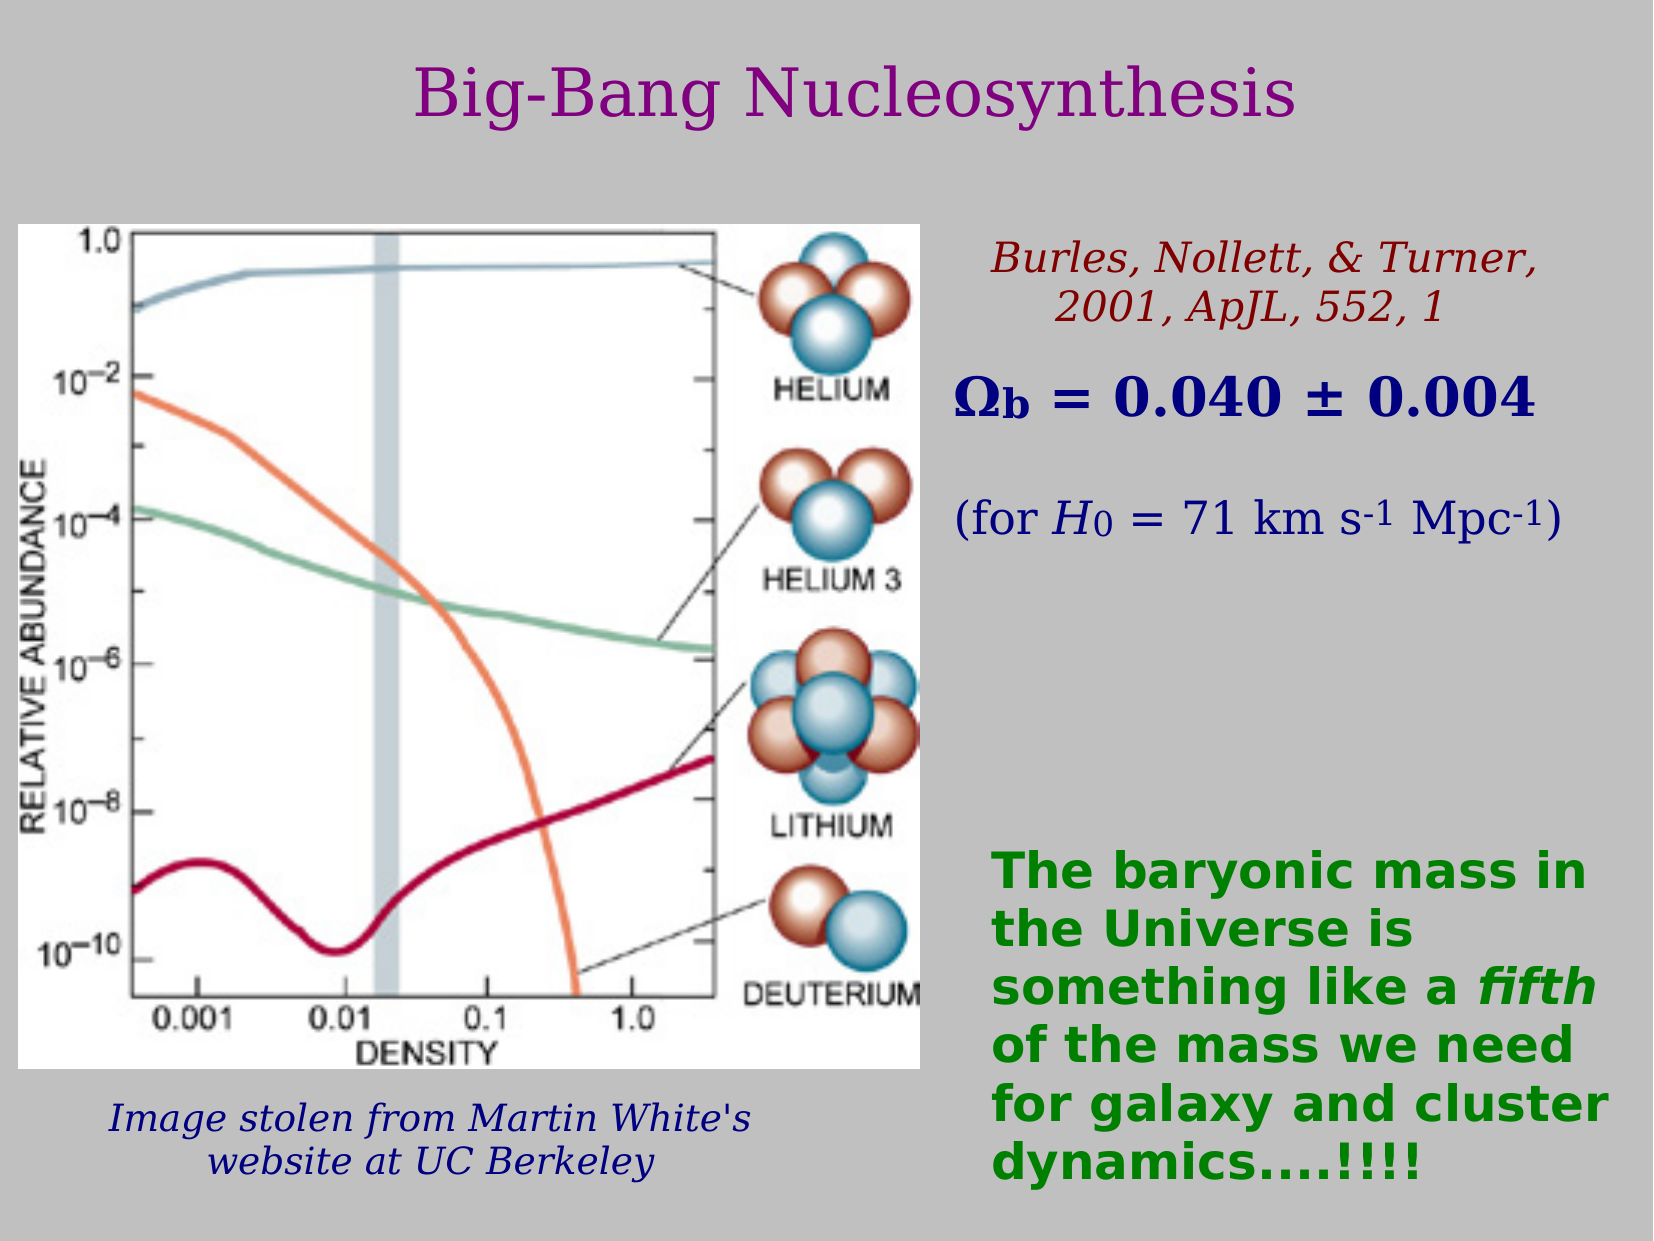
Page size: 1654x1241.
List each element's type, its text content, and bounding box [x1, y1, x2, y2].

text_box Ωb = 0.040 ± 0.004 (for H0 = 71 km s-1 Mpc-1) [937, 356, 1578, 574]
picture [18, 224, 920, 1069]
text_box Big-Bang Nucleosynthesis [396, 45, 1298, 142]
text_box Image stolen from Martin White's website at UC Berkeley [92, 1087, 769, 1193]
text_box Burles, Nollett, & Turner, 2001, ApJL, 552, 1 [975, 225, 1576, 340]
text_box The baryonic mass in the Universe is something like a fifth of the mass we need for galaxy and cluster dynamics....!!!! [975, 832, 1651, 1201]
